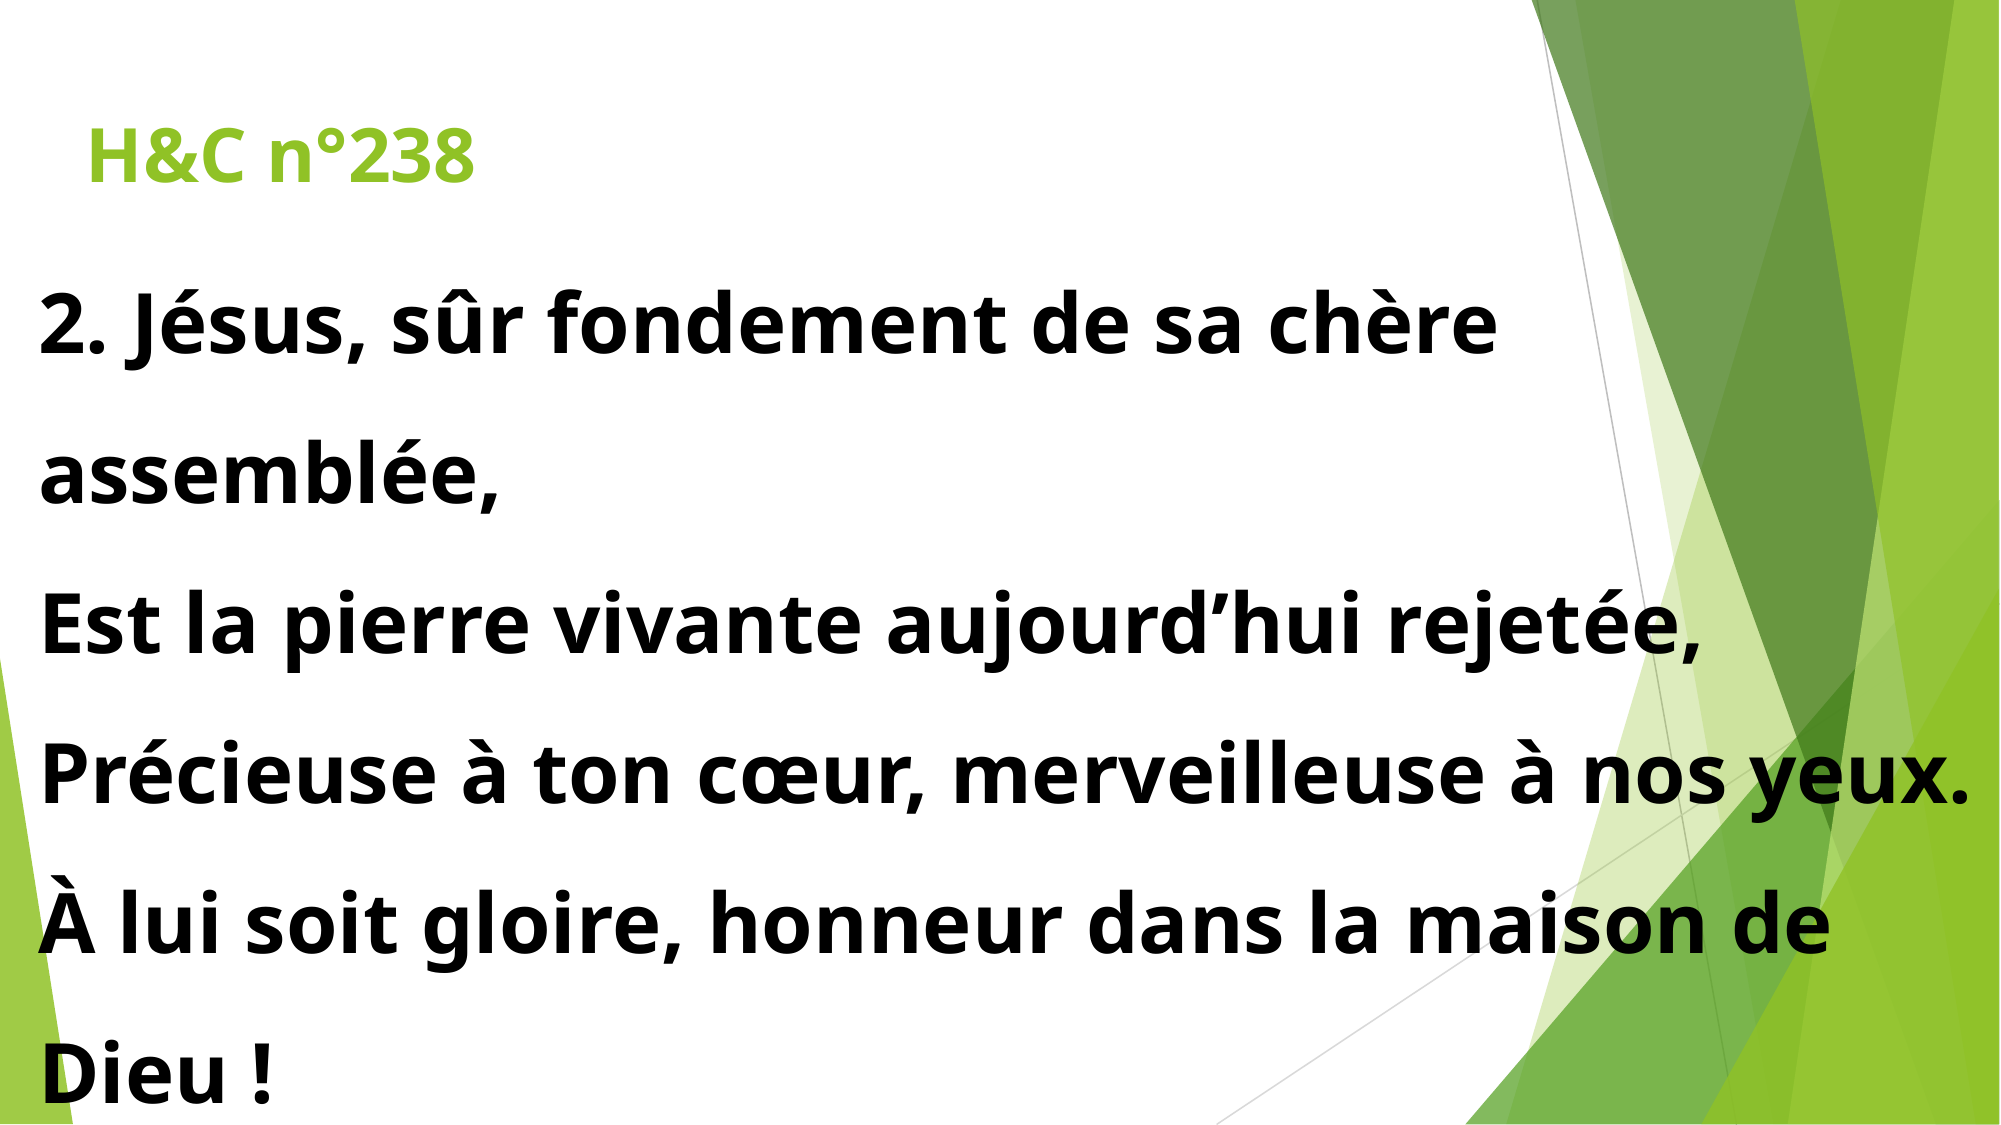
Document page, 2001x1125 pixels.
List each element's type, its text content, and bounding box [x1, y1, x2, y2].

text_box H&C n°238 [70, 99, 1522, 213]
text_box 2. Jésus, sûr fondement de sa chère assemblée, Est la pierre vivante aujourd’hui rejetée, Précieuse à ton cœur, merveilleuse à nos yeux. À lui soit gloire, honneur dans la maison de Dieu ! [23, 213, 2001, 1037]
